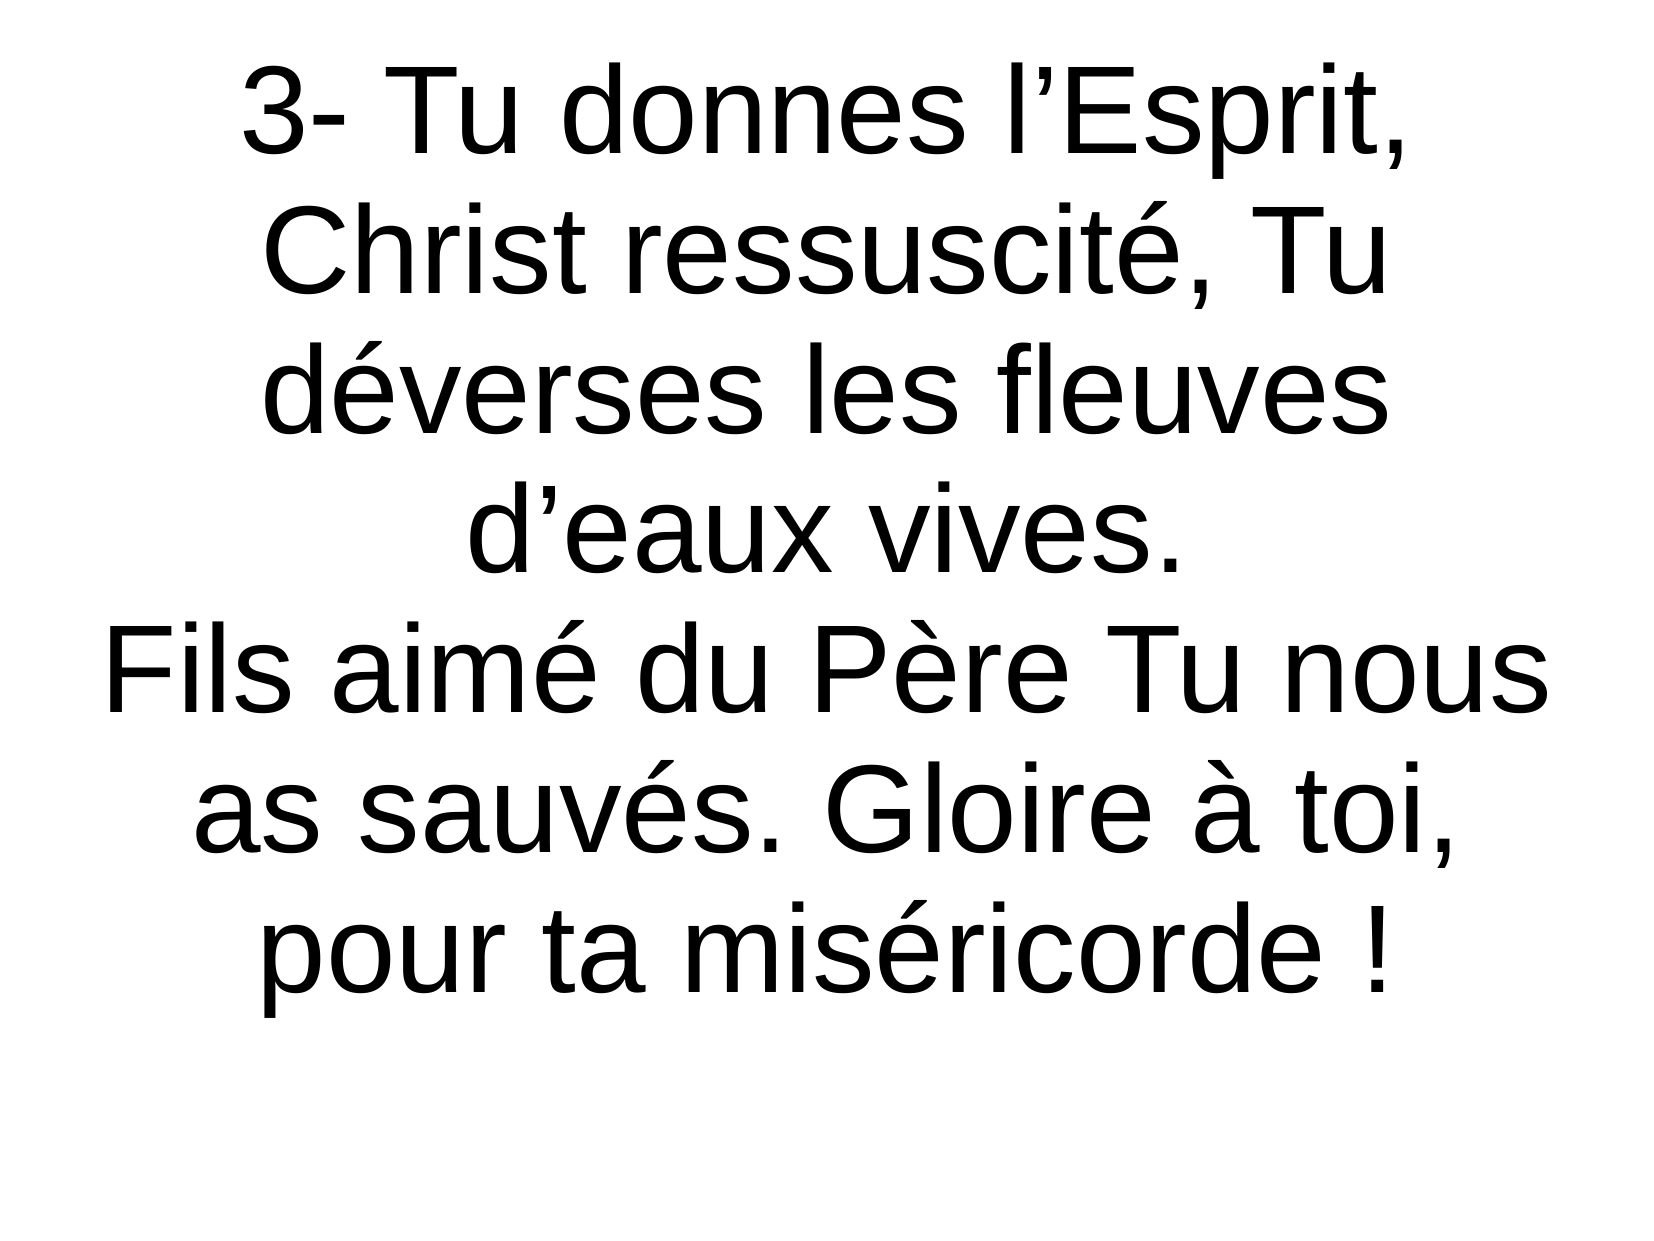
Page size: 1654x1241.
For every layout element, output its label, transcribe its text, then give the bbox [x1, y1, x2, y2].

subtitle 3- Tu donnes l’Esprit, Christ ressuscité, Tu déverses les fleuves d’eaux vives. Fils aimé du Père Tu nous as sauvés. Gloire à toi, pour ta miséricorde ! [82, 40, 1571, 1019]
